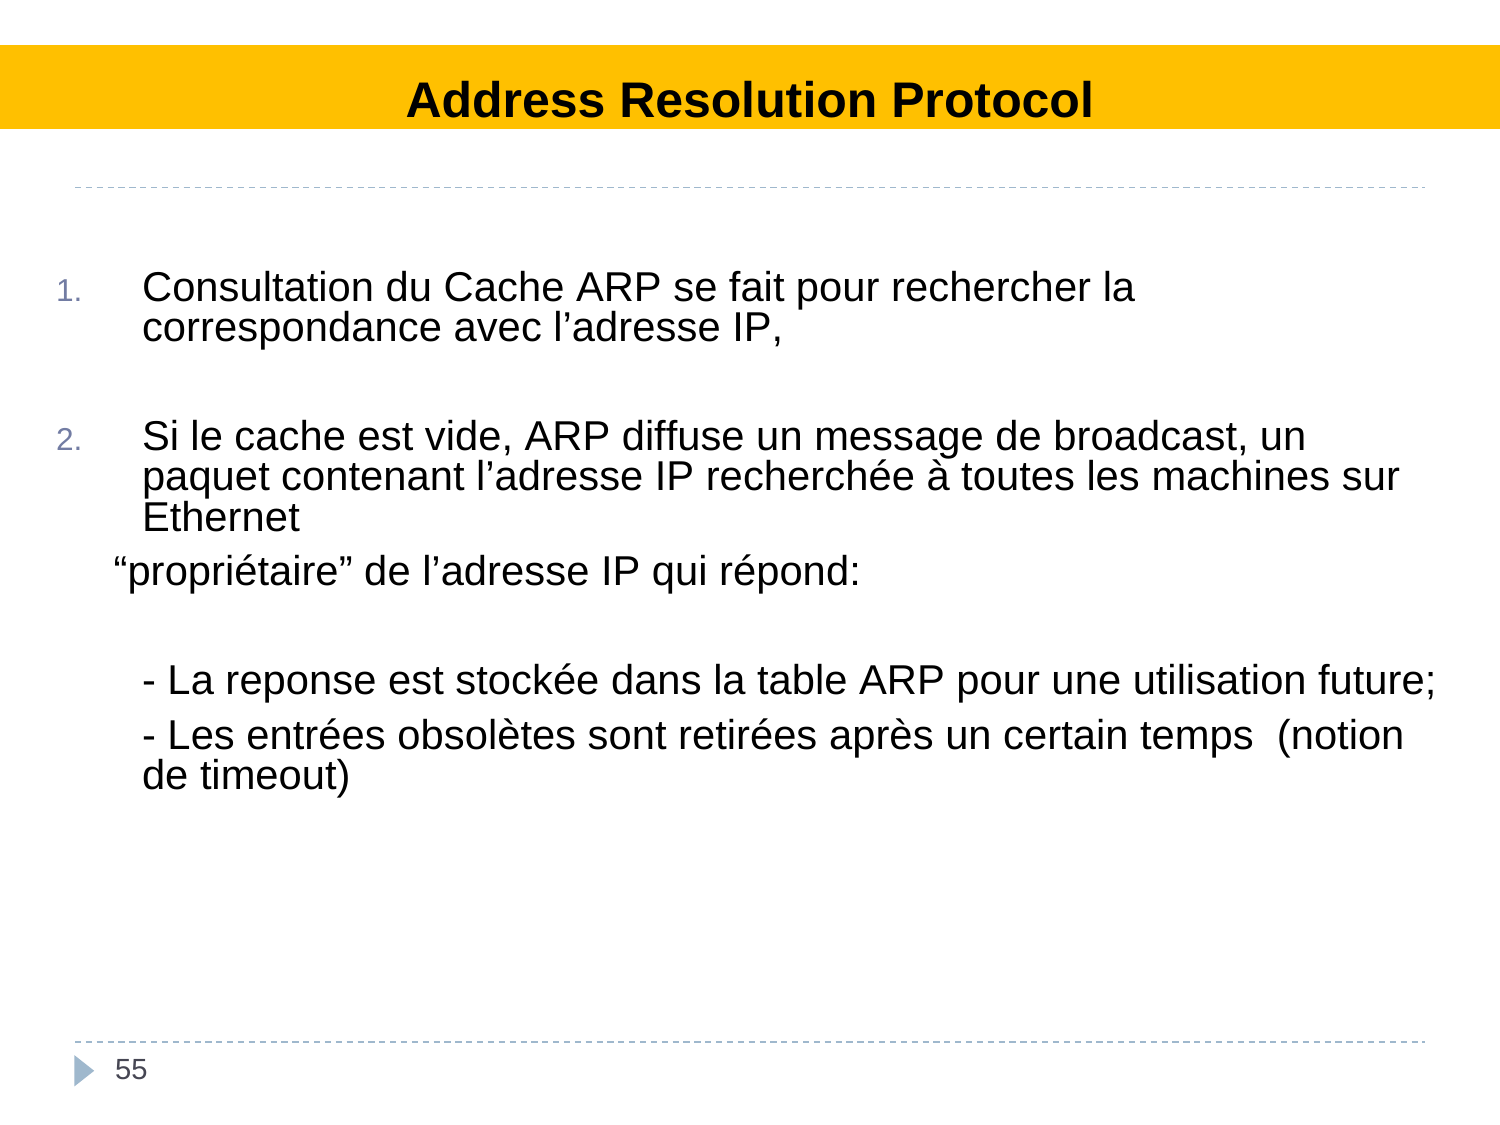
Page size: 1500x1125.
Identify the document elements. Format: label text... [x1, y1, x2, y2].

text_box Address Resolution Protocol [0, 45, 1500, 129]
list Consultation du Cache ARP se fait pour rechercher la correspondance avec l’adresse IP, Si le cache est vide, ARP diffuse un message de broadcast, un paquet contenant l’adresse IP recherchée à toutes les machines sur Ethernet “propriétaire” de l’adresse IP qui répond: - La reponse est stockée dans la table ARP pour une utilisation future; - Les entrées obsolètes sont retirées après un certain temps (notion de timeout)‏ [41, 262, 1459, 1006]
text_box <number> [100, 1042, 426, 1103]
